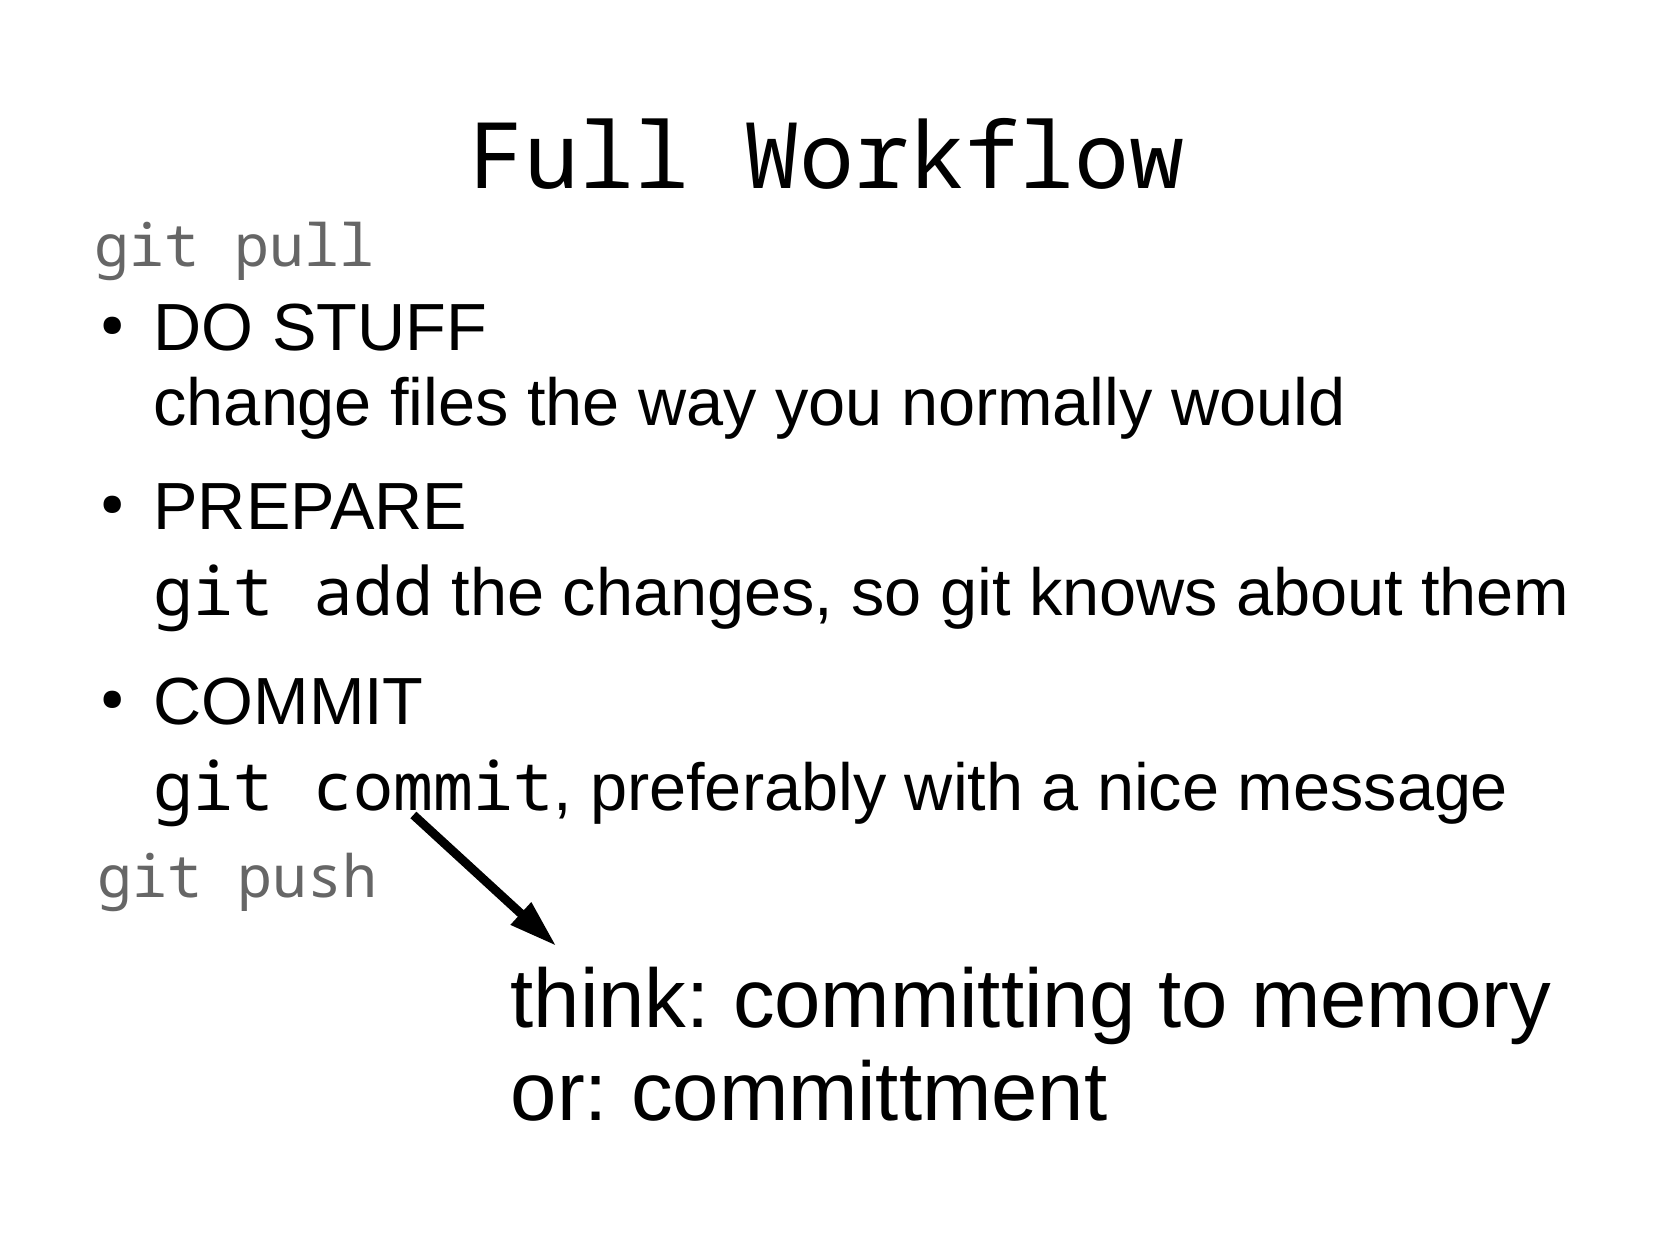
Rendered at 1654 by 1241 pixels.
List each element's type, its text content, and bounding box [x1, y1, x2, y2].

list DO STUFF change files the way you normally would PREPARE git add the changes, so git knows about them COMMIT git commit, preferably with a nice message [82, 290, 1571, 1010]
text_box git push [82, 828, 369, 945]
text_box think: committing to memory or: committment [496, 944, 1568, 1146]
text_box git pull [79, 196, 366, 314]
title Full Workflow [82, 49, 1571, 257]
